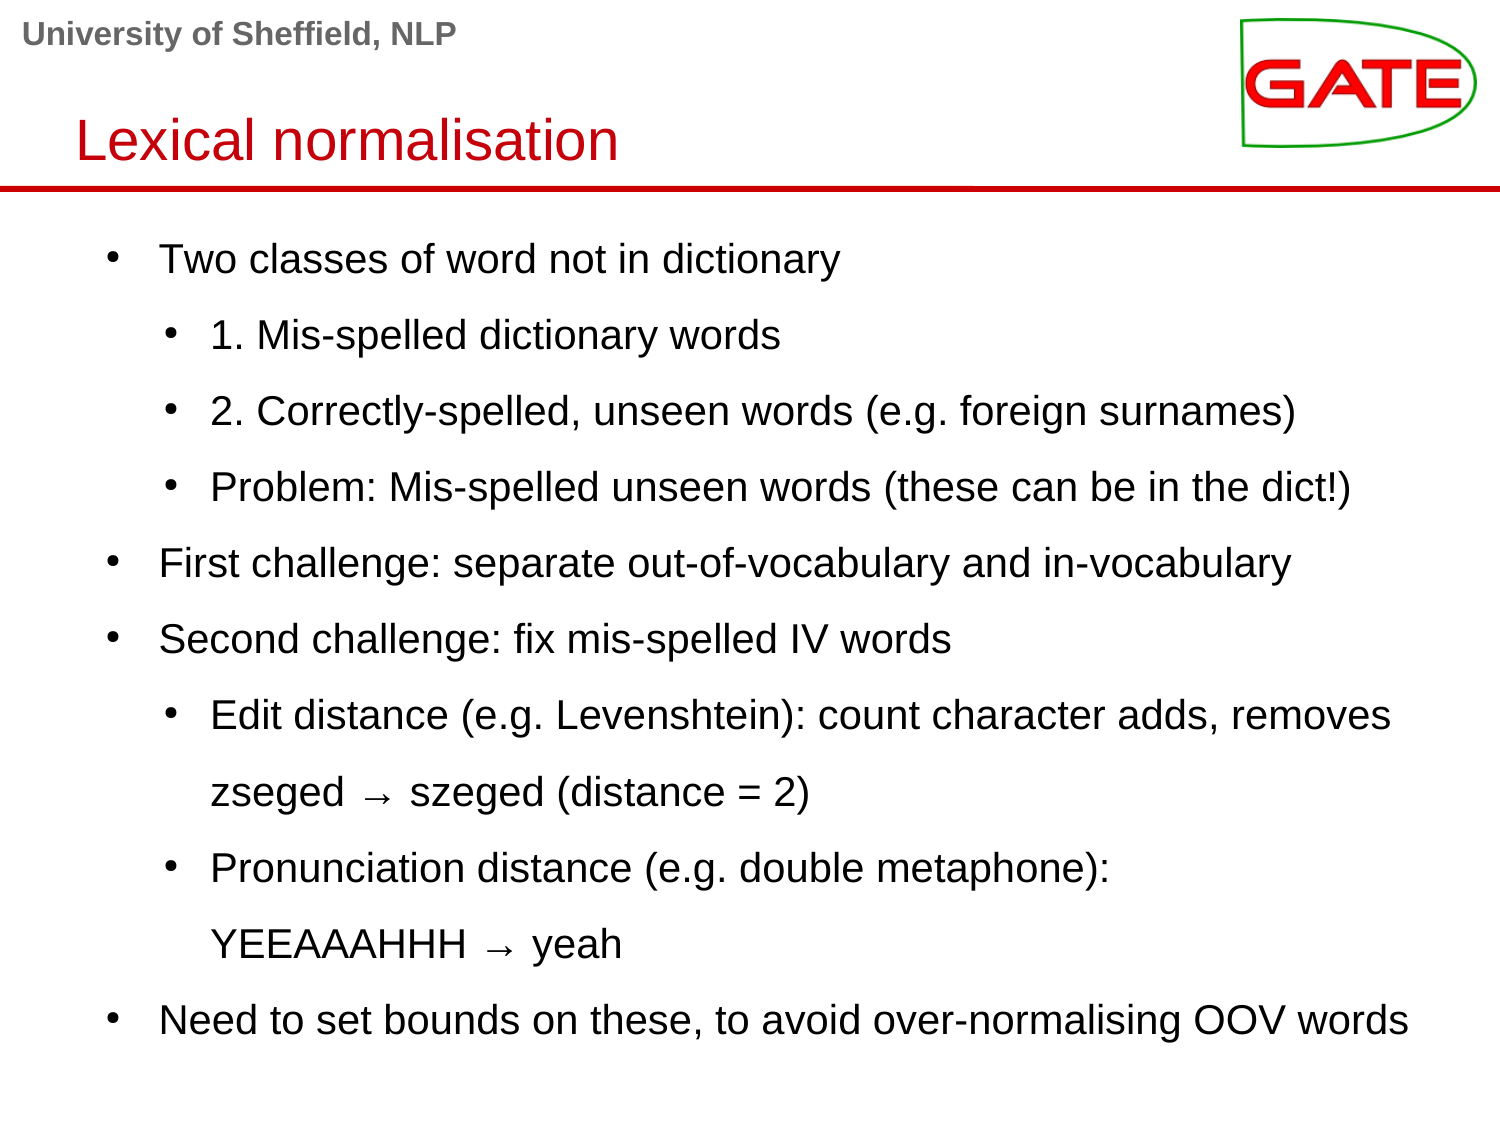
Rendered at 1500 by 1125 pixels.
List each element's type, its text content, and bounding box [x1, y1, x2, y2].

picture [1240, 18, 1477, 148]
text_box Lexical normalisation [75, 52, 1426, 226]
text_box Two classes of word not in dictionary 1. Mis-spelled dictionary words 2. Correctly-spelled, unseen words (e.g. foreign surnames) Problem: Mis-spelled unseen words (these can be in the dict!) First challenge: separate out-of-vocabulary and in-vocabulary Second challenge: fix mis-spelled IV words Edit distance (e.g. Levenshtein): count character adds, removes zseged → szeged (distance = 2) Pronunciation distance (e.g. double metaphone): YEEAAAHHH → yeah Need to set bounds on these, to avoid over-normalising OOV words [88, 236, 1441, 1064]
